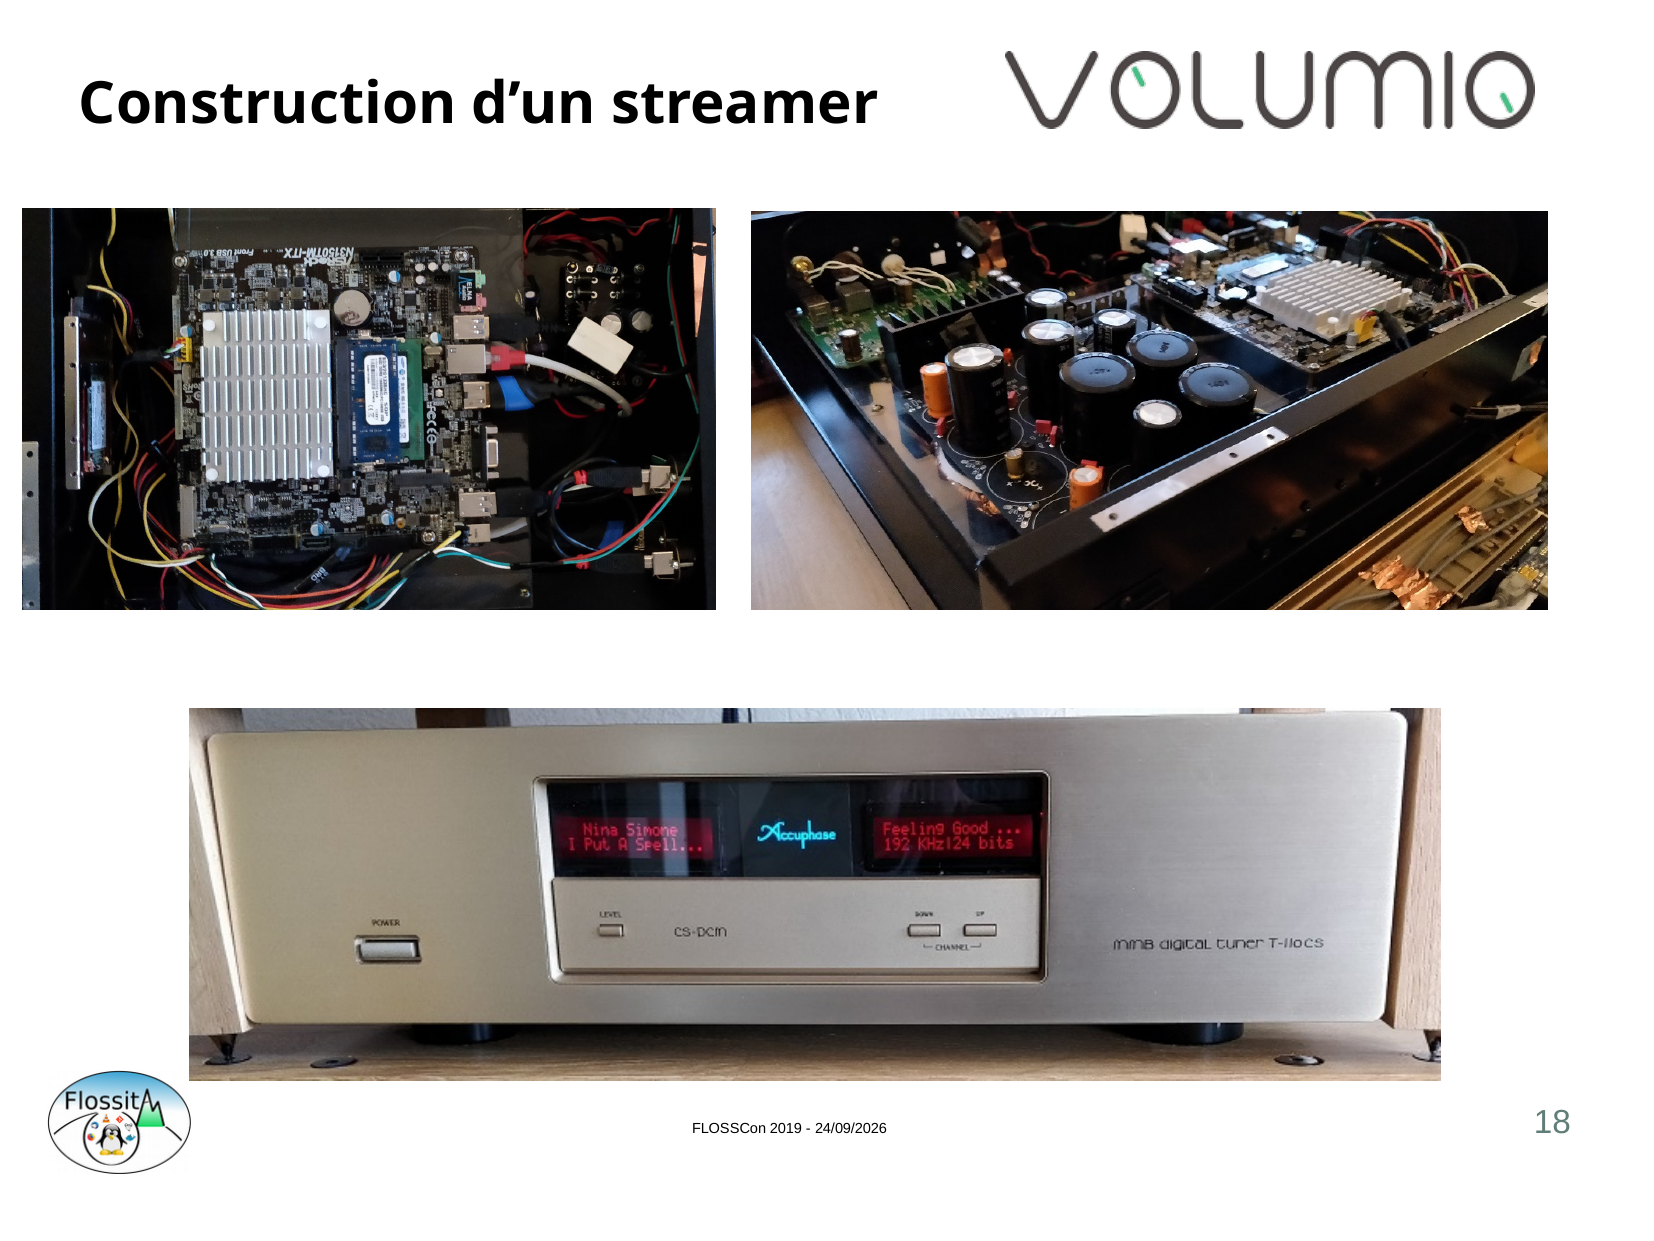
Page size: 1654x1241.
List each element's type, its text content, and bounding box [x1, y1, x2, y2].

picture [22, 208, 716, 610]
title Construction d’un streamer [63, 57, 1311, 183]
picture [47, 708, 1441, 1174]
picture [1005, 51, 1535, 129]
picture [751, 211, 1548, 610]
